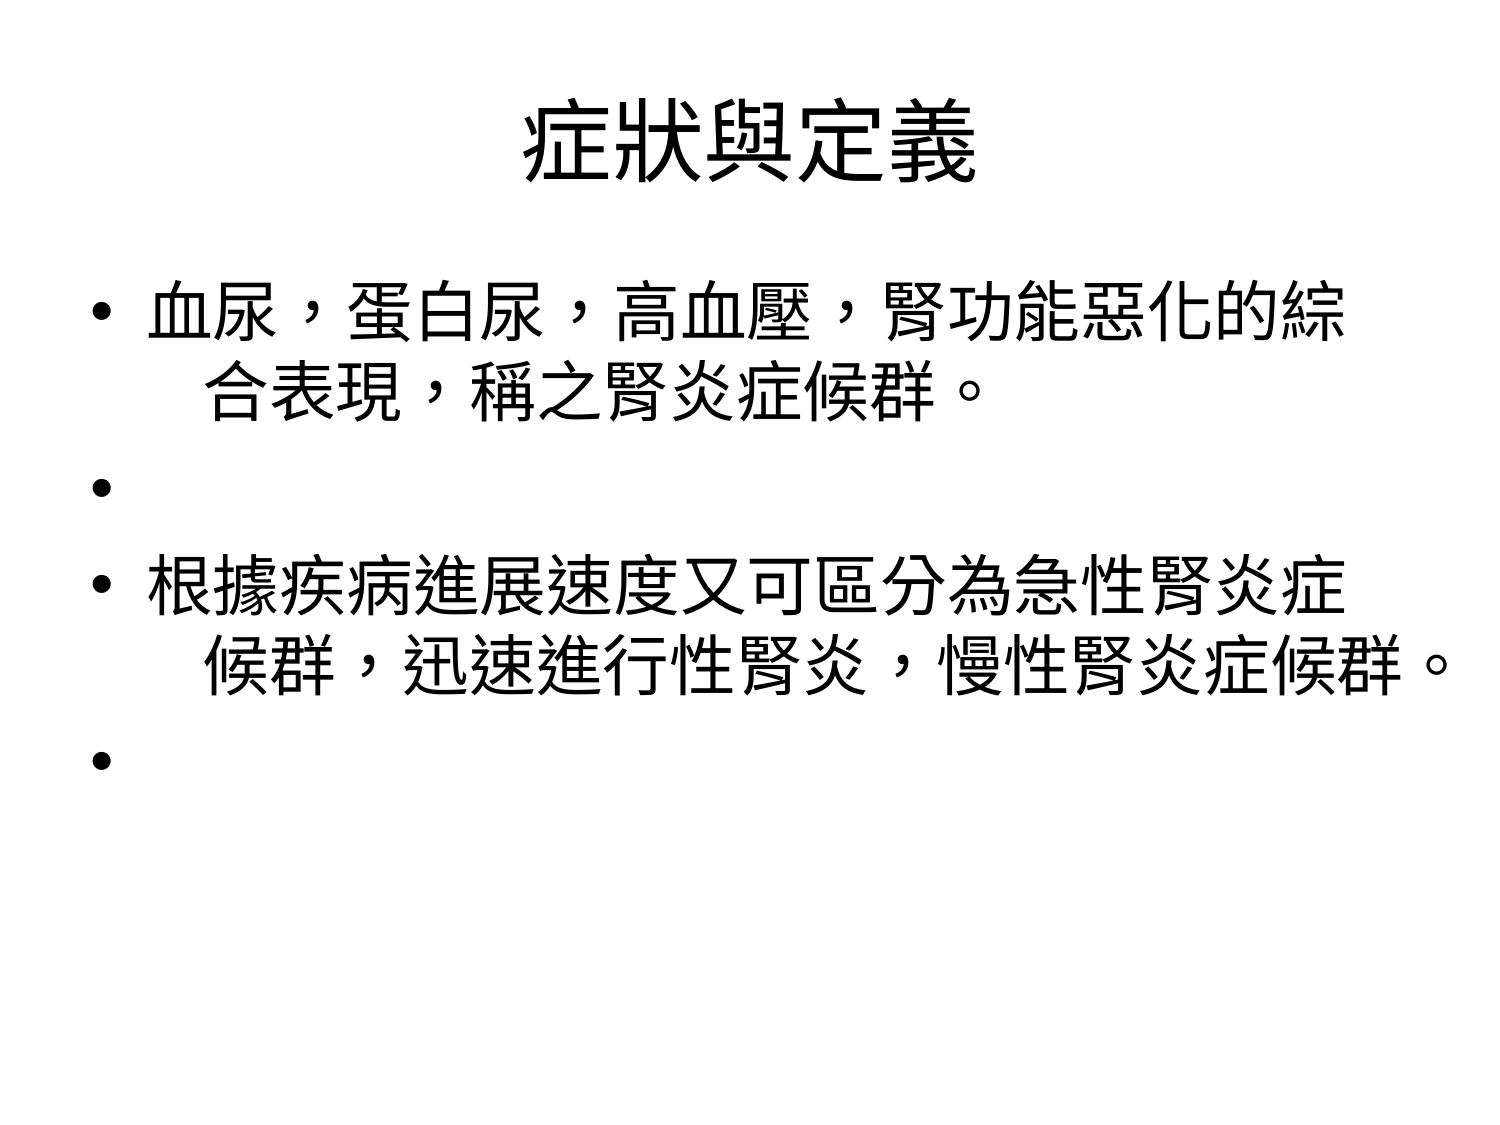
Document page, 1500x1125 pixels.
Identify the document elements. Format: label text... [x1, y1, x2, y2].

title 症狀與定義 [75, 45, 1426, 233]
list 血尿，蛋白尿，高血壓，腎功能惡化的綜合表現，稱之腎炎症候群。 根據疾病進展速度又可區分為急性腎炎症候群，迅速進行性腎炎，慢性腎炎症候群。 [75, 262, 1426, 1005]
